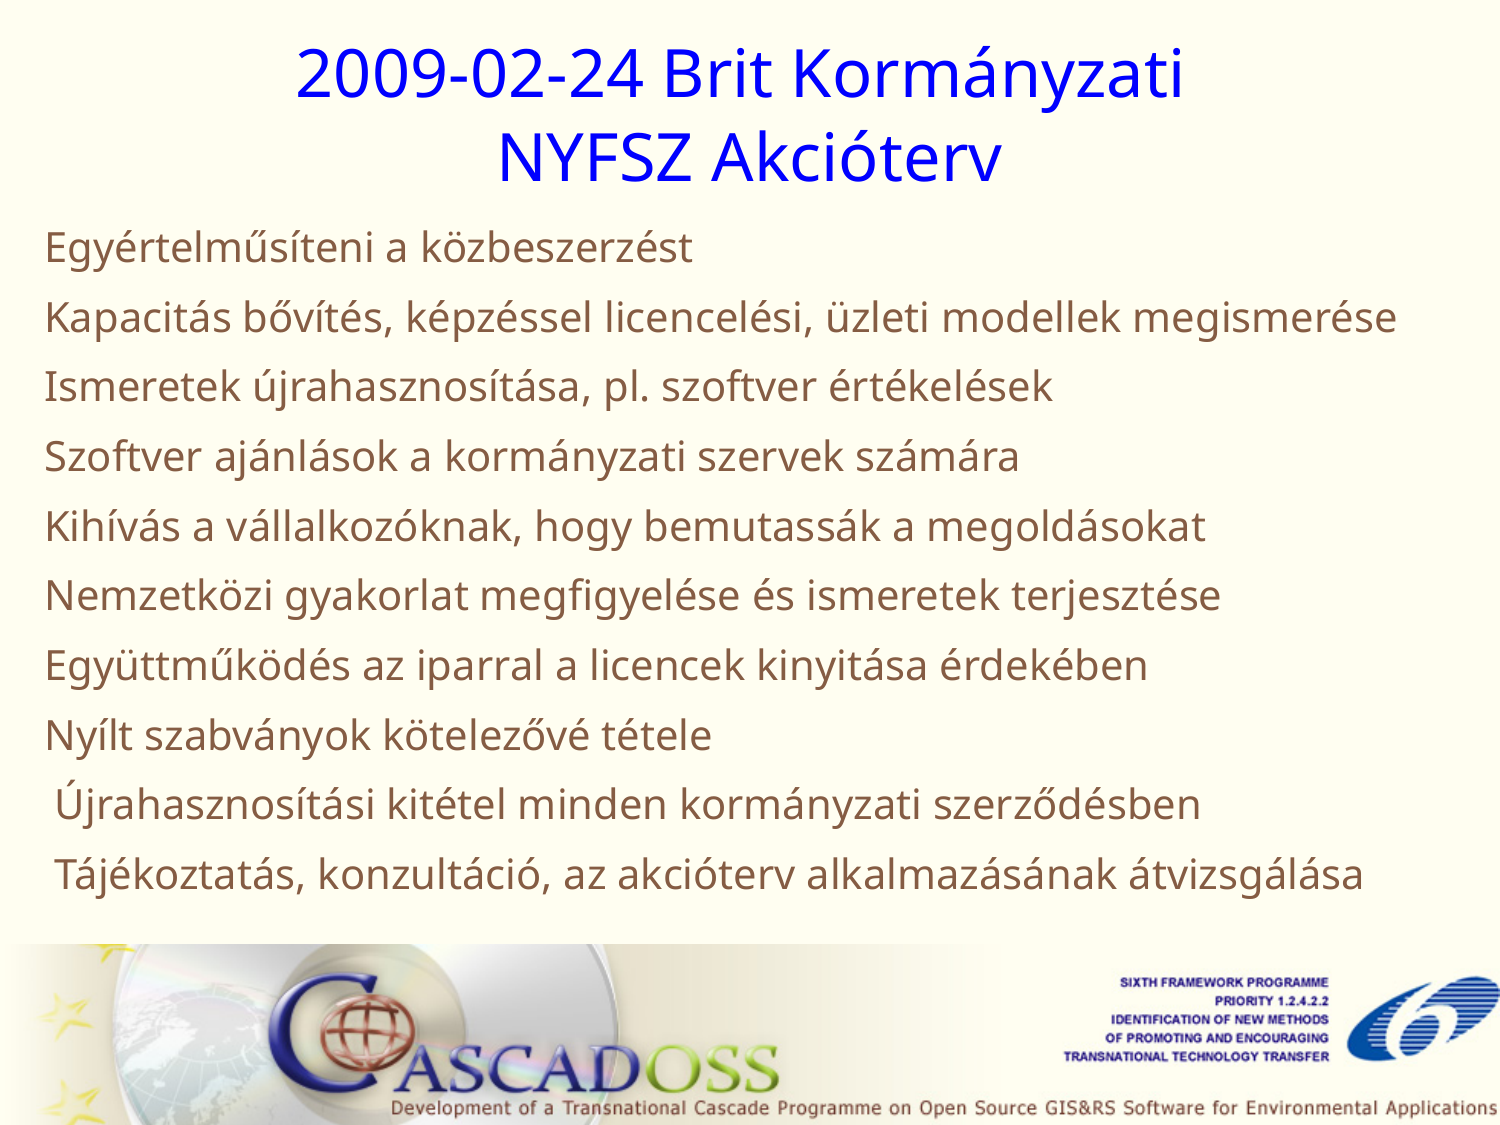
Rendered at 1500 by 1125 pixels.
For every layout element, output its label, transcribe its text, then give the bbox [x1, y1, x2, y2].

title 2009-02-24 Brit Kormányzati NYFSZ Akcióterv [74, 20, 1425, 208]
list Egyértelműsíteni a közbeszerzést Kapacitás bővítés, képzéssel licencelési, üzleti modellek megismerése Ismeretek újrahasznosítása, pl. szoftver értékelések Szoftver ajánlások a kormányzati szervek számára Kihívás a vállalkozóknak, hogy bemutassák a megoldásokat Nemzetközi gyakorlat megfigyelése és ismeretek terjesztése Együttműködés az iparral a licencek kinyitása érdekében Nyílt szabványok kötelezővé tétele Újrahasznosítási kitétel minden kormányzati szerződésben Tájékoztatás, konzultáció, az akcióterv alkalmazásának átvizsgálása [29, 208, 1447, 951]
picture [0, 944, 1500, 1125]
